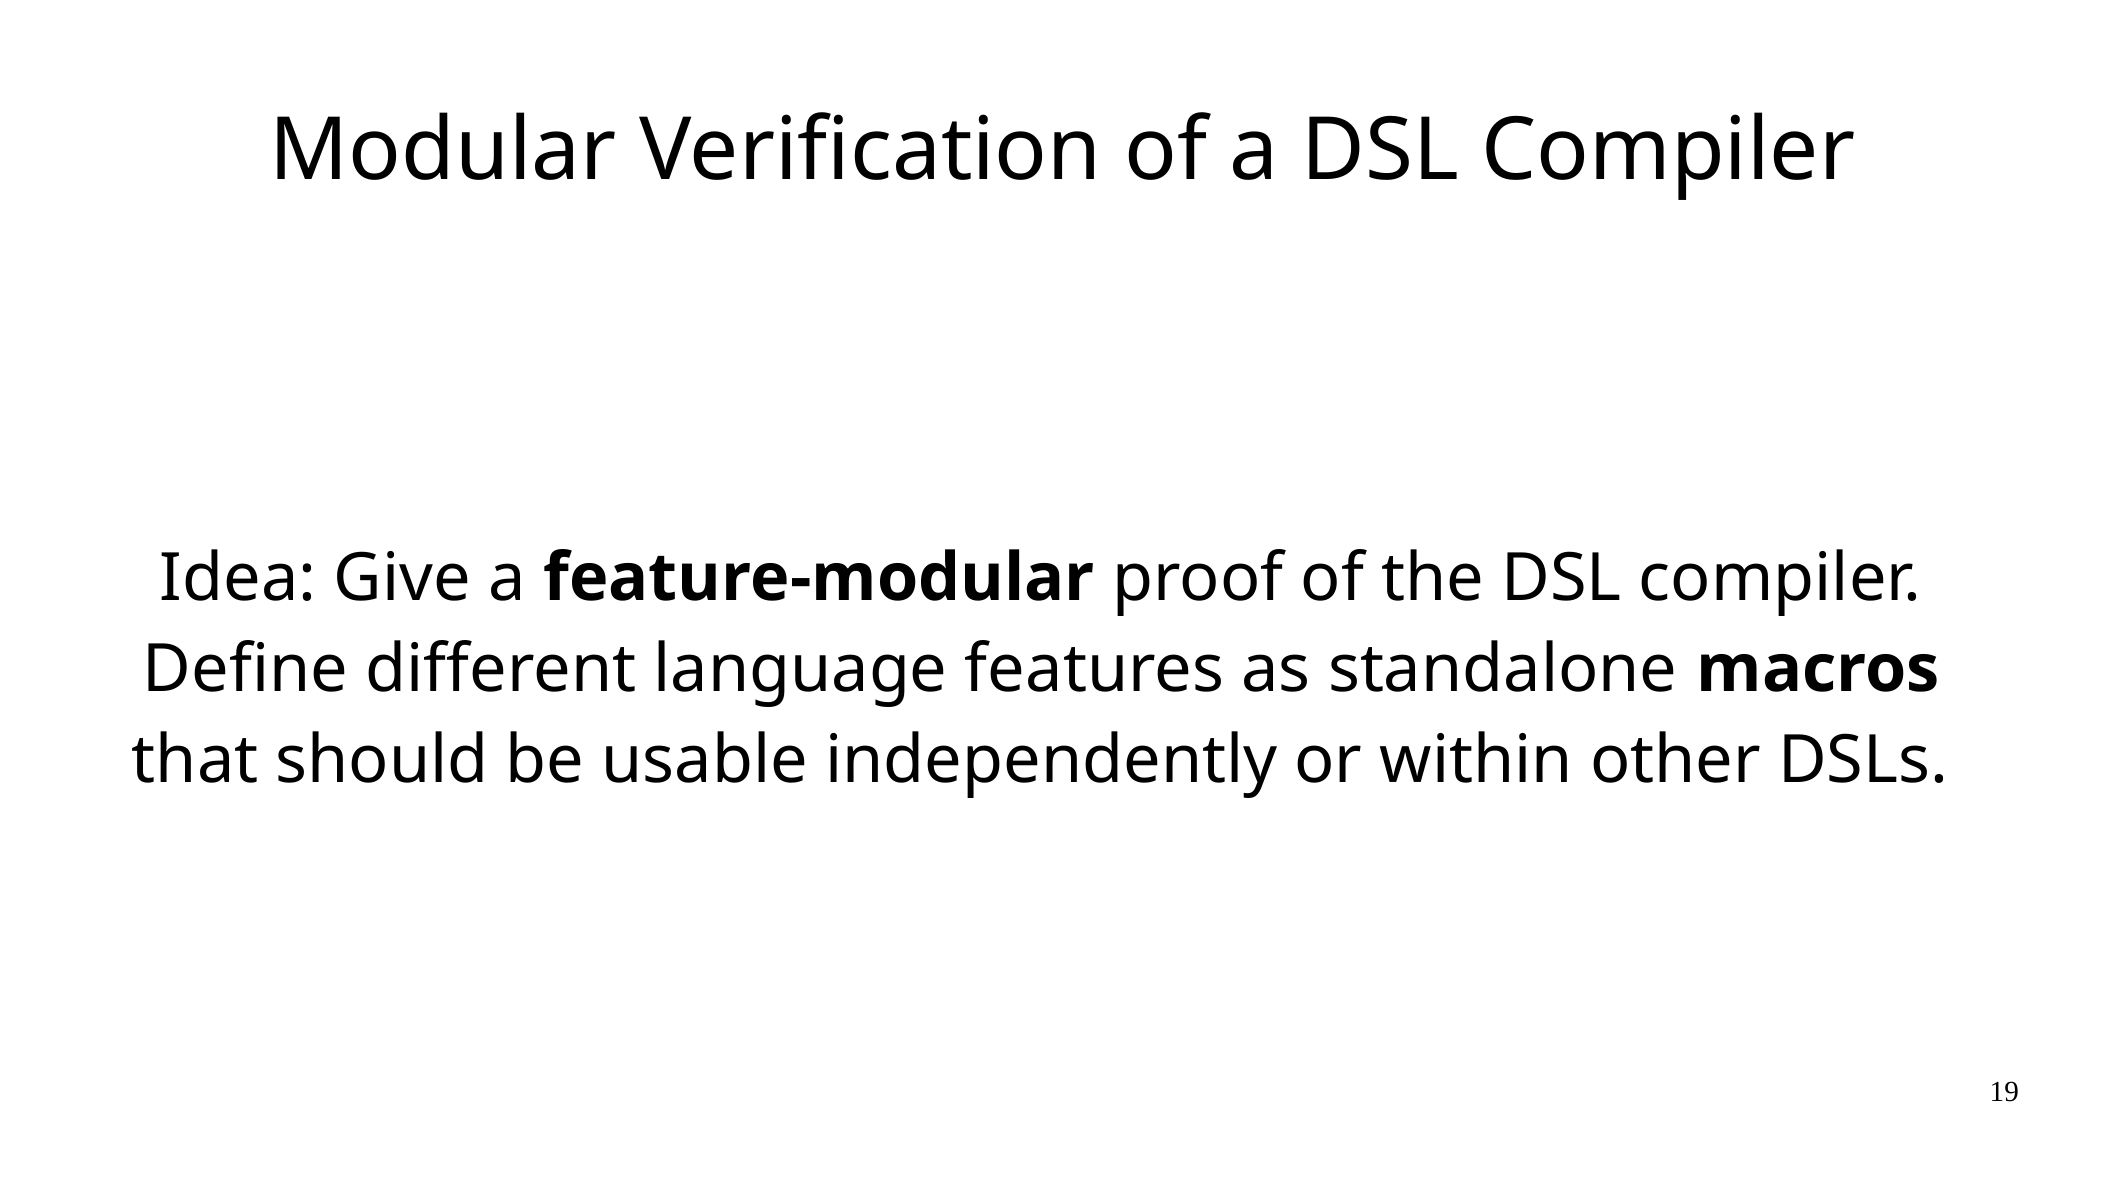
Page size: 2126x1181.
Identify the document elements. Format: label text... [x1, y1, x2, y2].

subtitle Idea: Give a feature-modular proof of the DSL compiler. Define different language features as standalone macros that should be usable independently or within other DSLs. [106, 283, 1977, 1048]
title Modular Verification of a DSL Compiler [106, 54, 2020, 237]
